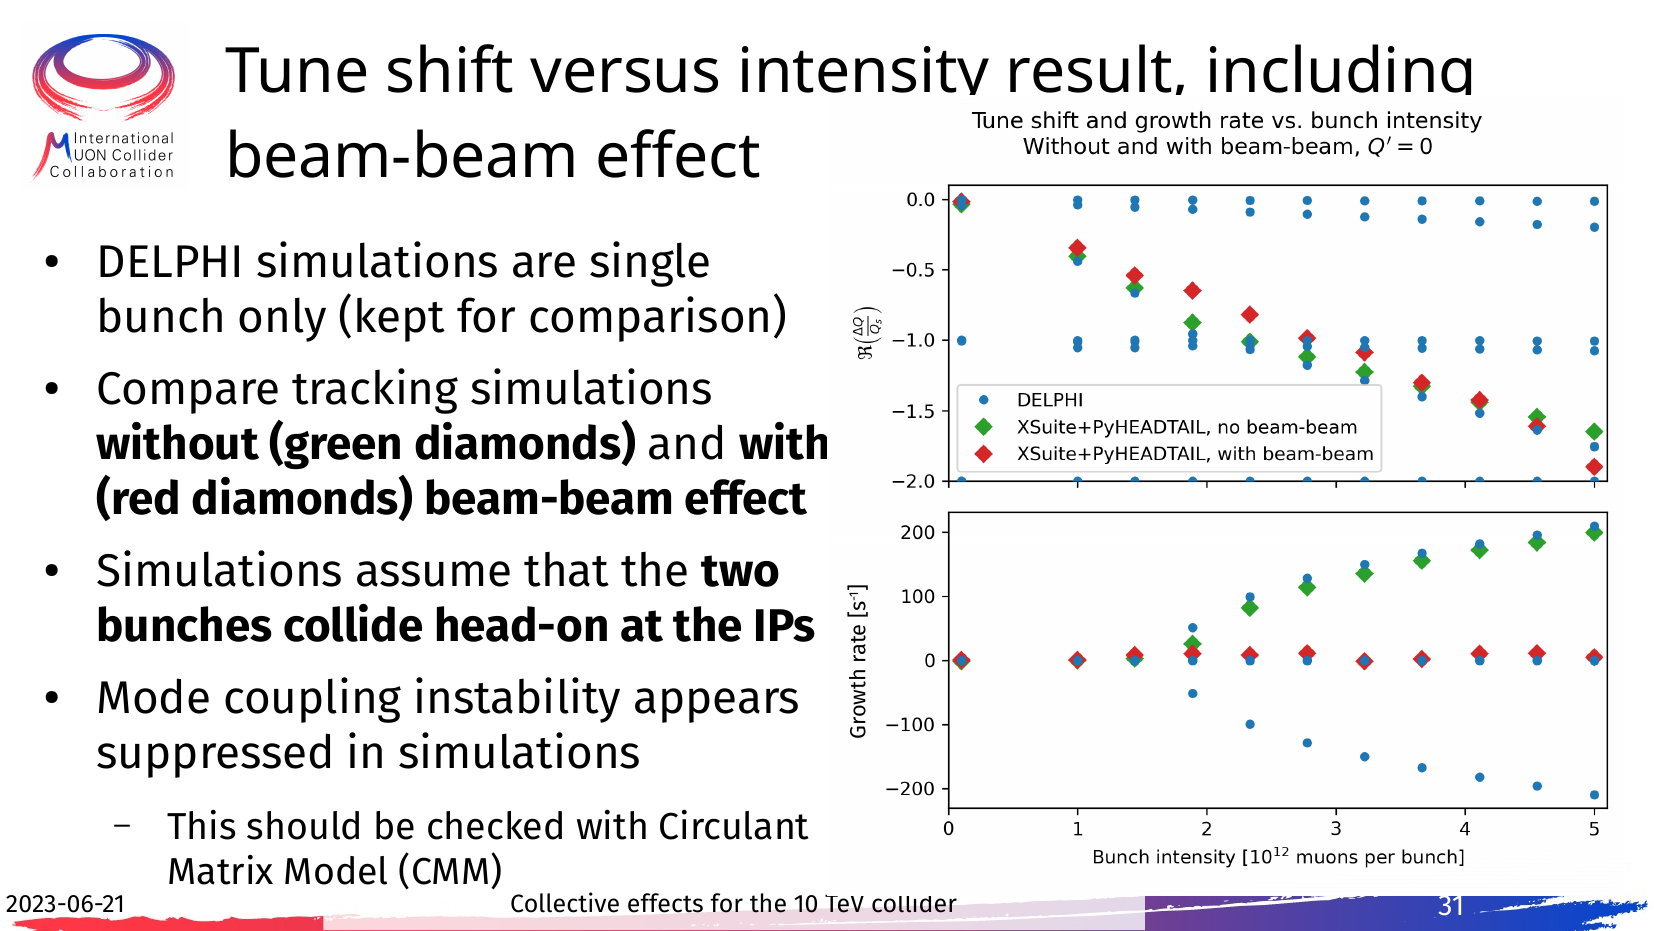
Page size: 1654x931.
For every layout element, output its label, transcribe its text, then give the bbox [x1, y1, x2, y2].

picture [0, 95, 1654, 931]
picture [21, 21, 188, 189]
title Tune shift versus intensity result, including beam-beam effect [225, 25, 1571, 188]
list DELPHI simulations are single bunch only (kept for comparison) Compare tracking simulations without (green diamonds) and with (red diamonds) beam-beam effect Simulations assume that the two bunches collide head-on at the IPs Mode coupling instability appears suppressed in simulations This should be checked with Circulant Matrix Model (CMM) [25, 234, 827, 832]
text_box Growth rate [s-1] [837, 569, 879, 754]
